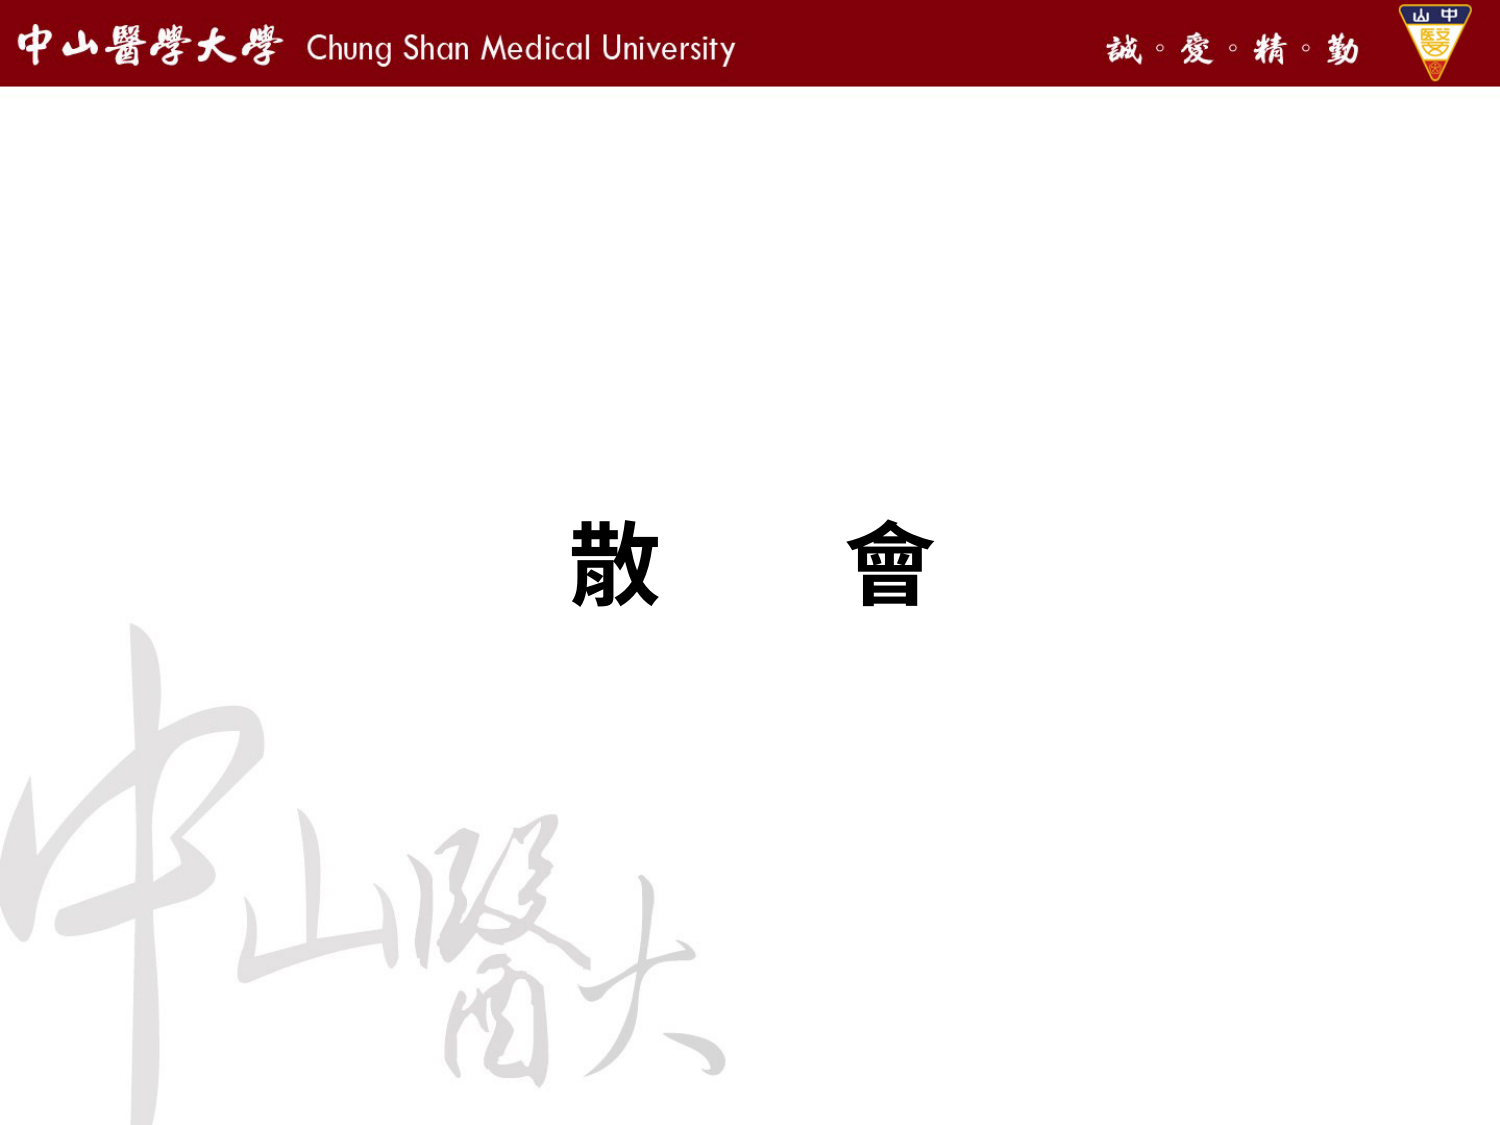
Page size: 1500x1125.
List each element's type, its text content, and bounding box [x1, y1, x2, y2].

title 散 會 [88, 467, 1439, 656]
